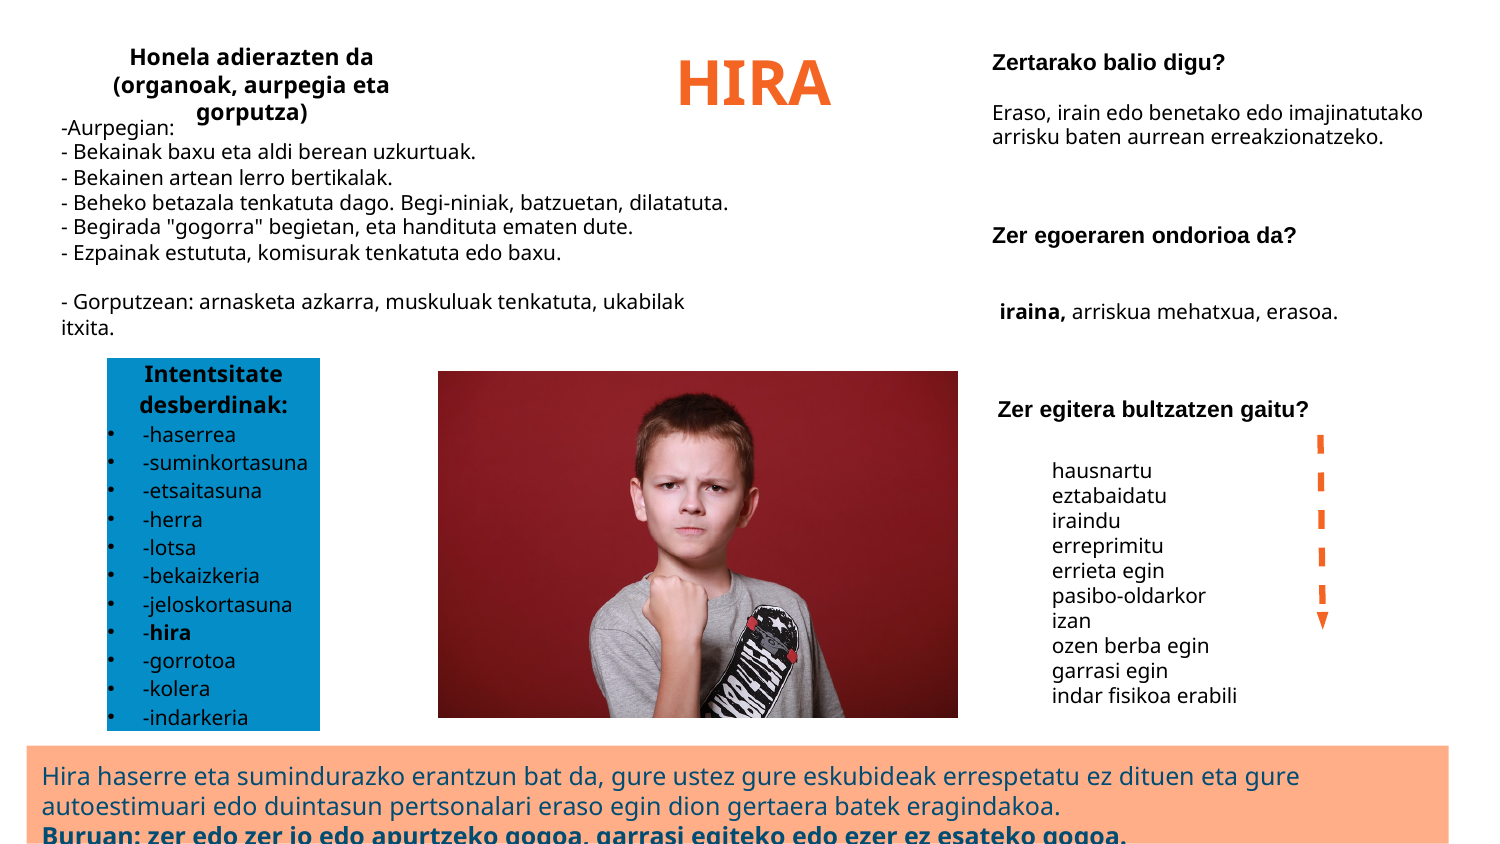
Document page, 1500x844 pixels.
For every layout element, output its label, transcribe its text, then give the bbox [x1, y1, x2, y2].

text_box Hira haserre eta sumindurazko erantzun bat da, gure ustez gure eskubideak errespetatu ez dituen eta gure autoestimuari edo duintasun pertsonalari eraso egin dion gertaera batek eragindakoa. Buruan: zer edo zer jo edo apurtzeko gogoa, garrasi egiteko edo ezer ez esateko gogoa. [26, 745, 1449, 844]
text_box Zer egitera bultzatzen gaitu? [982, 362, 1475, 455]
picture [438, 371, 958, 718]
text_box Zertarako balio digu? [977, 32, 1470, 68]
text_box Zer egoeraren ondorioa da? [977, 203, 1470, 266]
text_box hausnartu eztabaidatu iraindu erreprimitu errieta egin pasibo-oldarkor izan ozen berba egin garrasi egin indar fisikoa erabili [1036, 442, 1259, 718]
text_box Eraso, irain edo benetako edo imajinatutako arrisku baten aurrean erreakzionatzeko. [977, 68, 1470, 181]
text_box iraina, arriskua mehatxua, erasoa. [984, 265, 1477, 358]
title HIRA [645, 27, 862, 109]
table_header Intentsitate desberdinak: [107, 366, 320, 420]
table_cell -haserrea -suminkortasuna -etsaitasuna -herra -lotsa -bekaizkeria -jeloskortasuna -hira -gorrotoa -kolera -indarkeria [107, 420, 320, 731]
text_box -Aurpegian: - Bekainak baxu eta aldi berean uzkurtuak. - Bekainen artean lerro bertikalak. - Beheko betazala tenkatuta dago. Begi-niniak, batzuetan, dilatatuta. - Begirada "gogorra" begietan, eta handituta ematen dute. - Ezpainak estututa, komisurak tenkatuta edo baxu. - Gorputzean: arnasketa azkarra, muskuluak tenkatuta, ukabilak itxita. [46, 88, 746, 366]
text_box Honela adierazten da (organoak, aurpegia eta gorputza) [57, 27, 447, 88]
